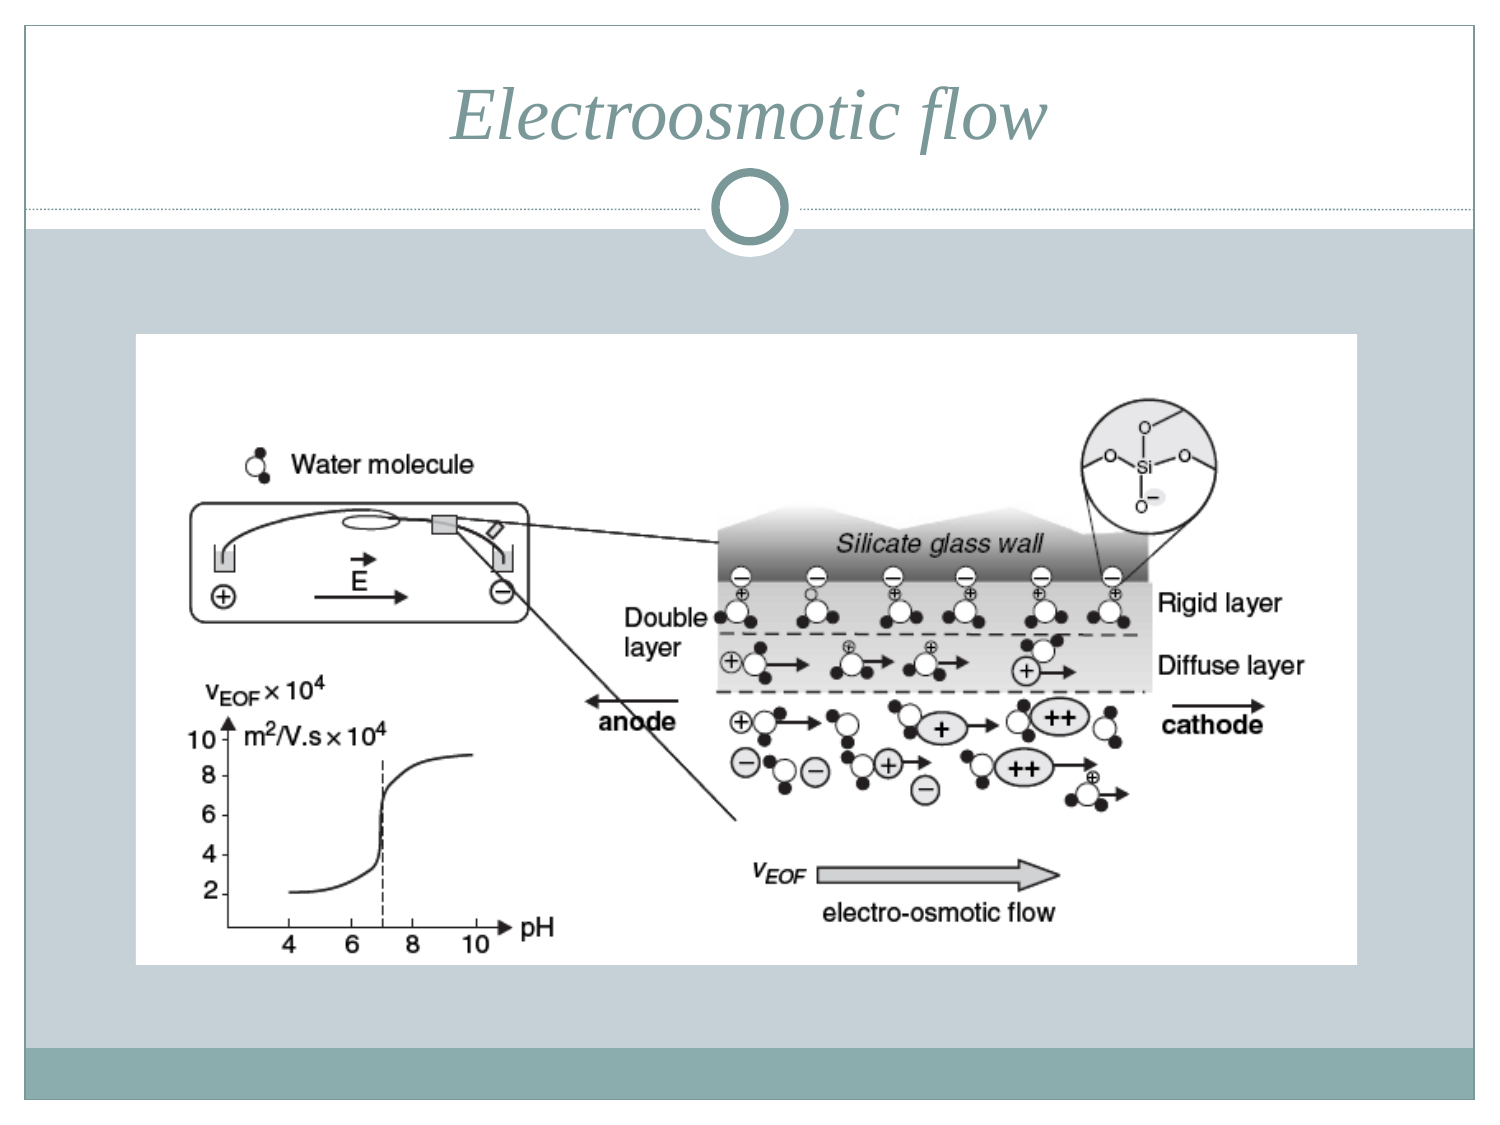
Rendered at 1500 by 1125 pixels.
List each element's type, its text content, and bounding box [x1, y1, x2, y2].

title Electroosmotic flow [49, 37, 1450, 162]
picture [135, 334, 1358, 965]
